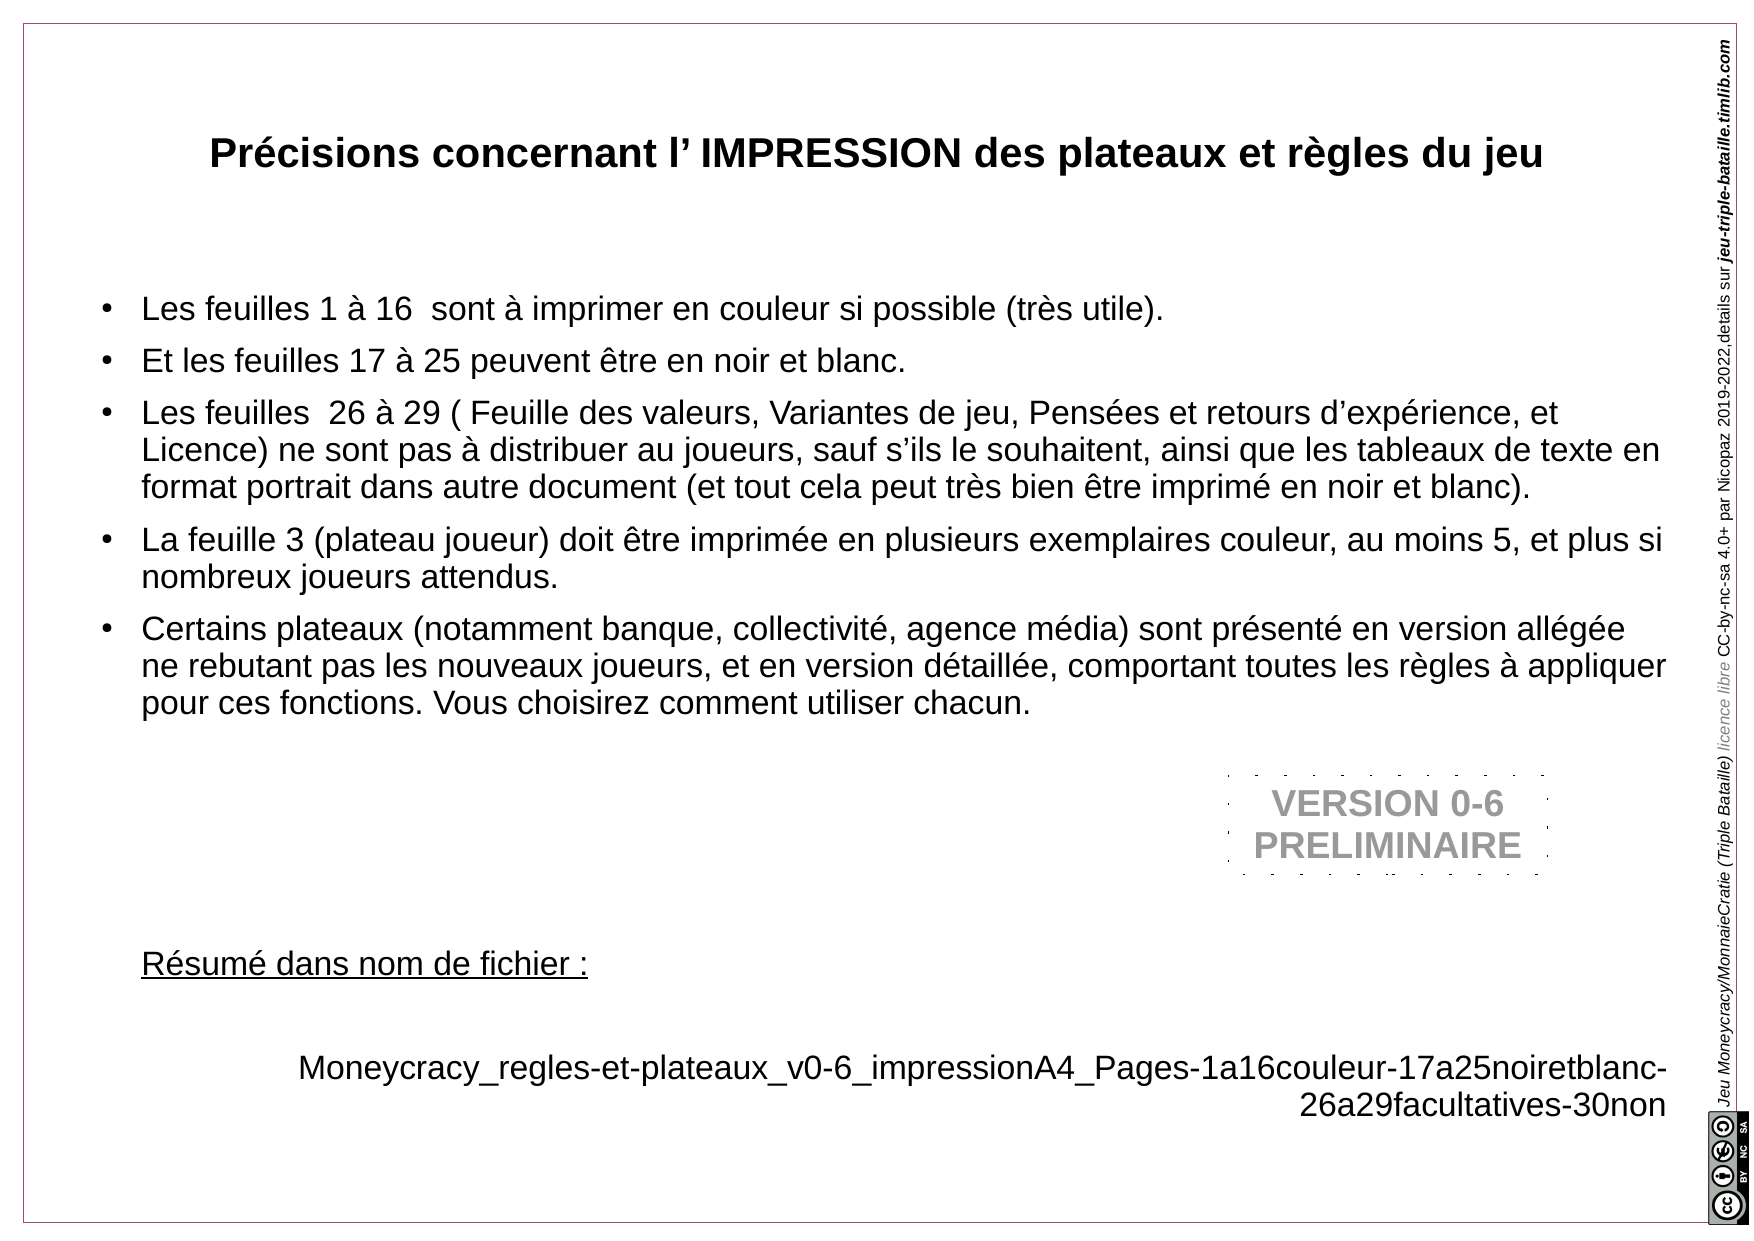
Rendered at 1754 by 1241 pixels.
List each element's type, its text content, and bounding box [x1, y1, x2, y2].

text_box VERSION 0-6 PRELIMINAIRE [1228, 775, 1548, 875]
title Précisions concernant l’ IMPRESSION des plateaux et règles du jeu [87, 49, 1667, 257]
picture [1709, 1112, 1749, 1225]
list Les feuilles 1 à 16 sont à imprimer en couleur si possible (très utile). Et les feuilles 17 à 25 peuvent être en noir et blanc. Les feuilles 26 à 29 ( Feuille des valeurs, Variantes de jeu, Pensées et retours d’expérience, et Licence) ne sont pas à distribuer au joueurs, sauf s’ils le souhaitent, ainsi que les tableaux de texte en format portrait dans autre document (et tout cela peut très bien être imprimé en noir et blanc). La feuille 3 (plateau joueur) doit être imprimée en plusieurs exemplaires couleur, au moins 5, et plus si nombreux joueurs attendus. Certains plateaux (notamment banque, collectivité, agence média) sont présenté en version allégée ne rebutant pas les nouveaux joueurs, et en version détaillée, comportant toutes les règles à appliquer pour ces fonctions. Vous choisirez comment utiliser chacun. Résumé dans nom de fichier : Moneycracy_regles-et-plateaux_v0-6_impressionA4_Pages-1a16couleur-17a25noiretblanc-26a29facultatives-30non [87, 290, 1667, 1134]
